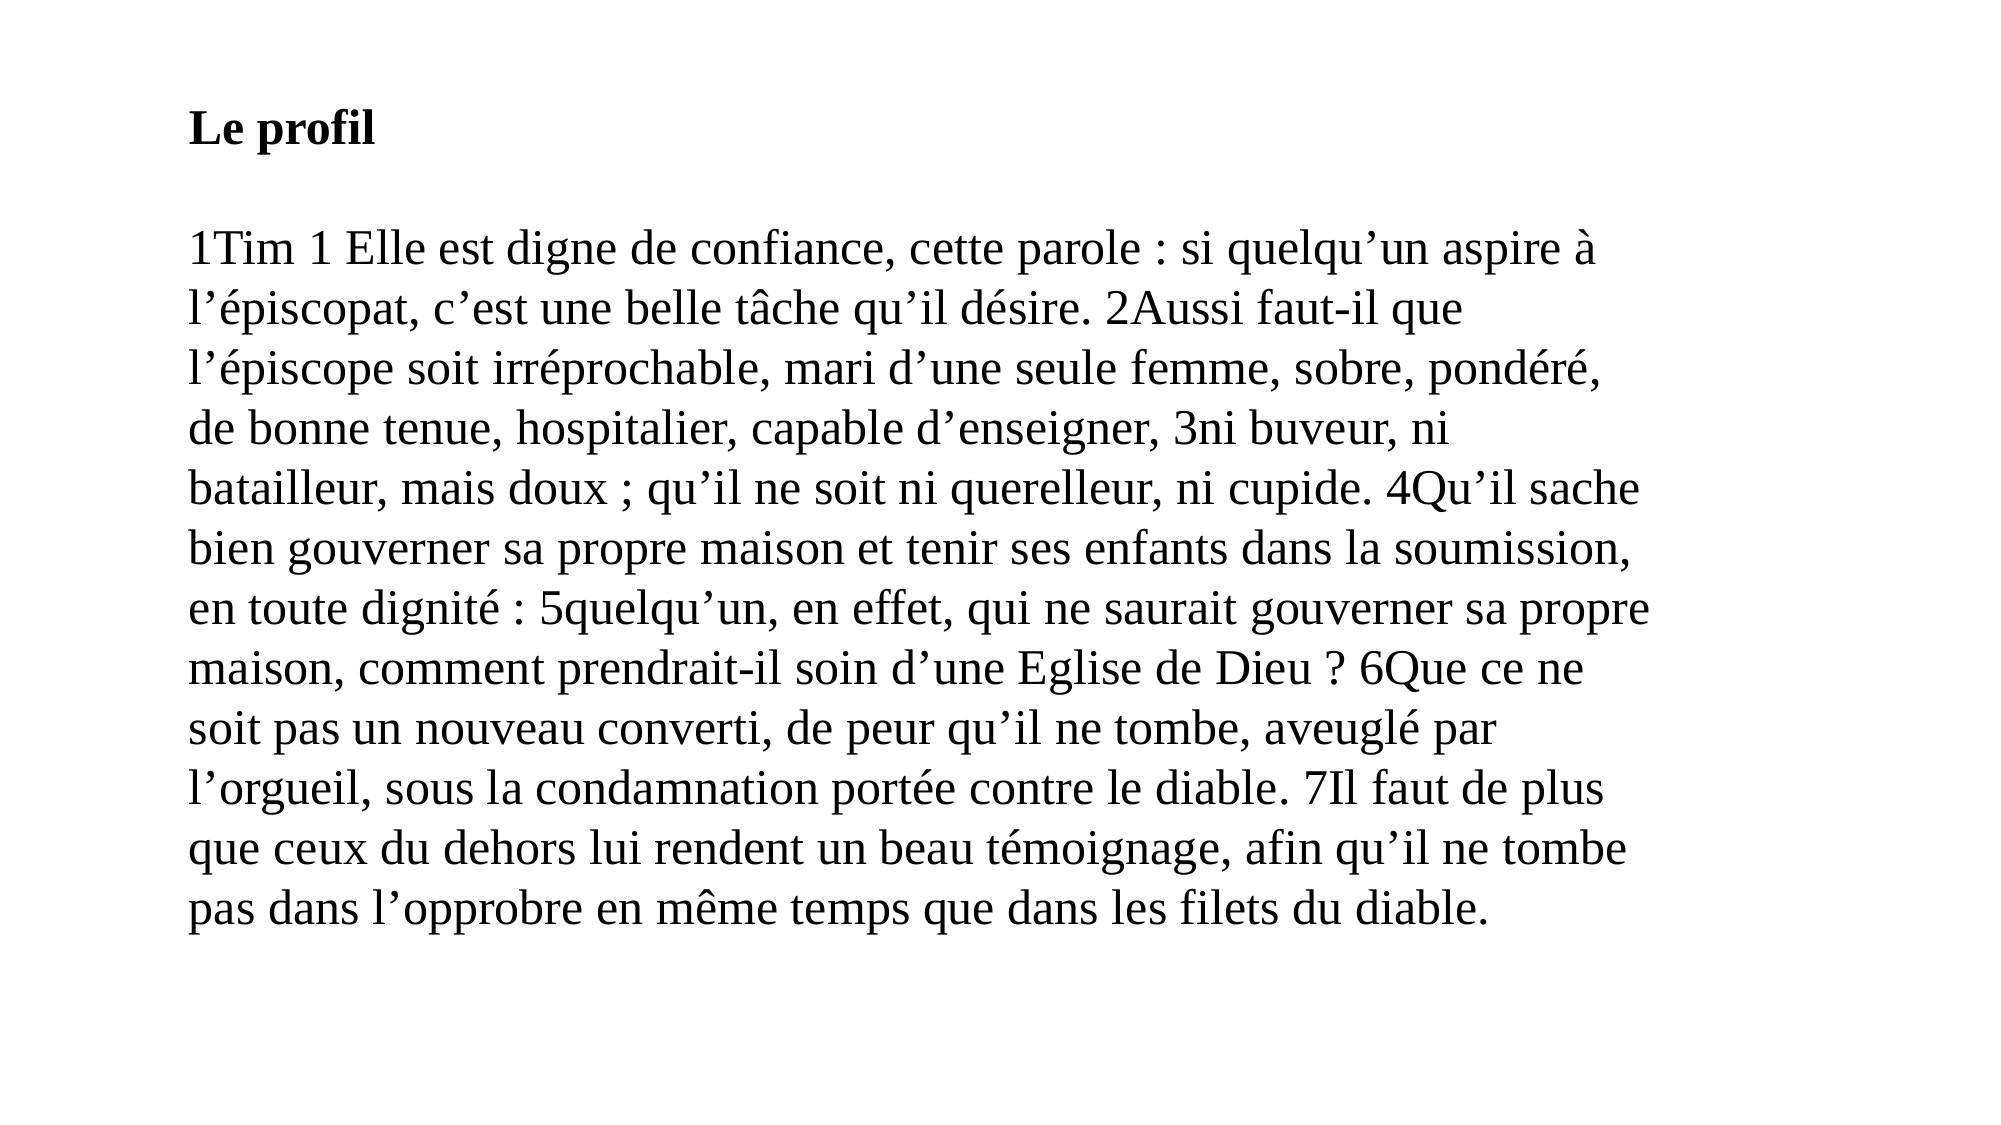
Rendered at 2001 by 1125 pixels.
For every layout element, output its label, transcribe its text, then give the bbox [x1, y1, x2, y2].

text_box Le profil 1Tim 1 Elle est digne de confiance, cette parole : si quelqu’un aspire à l’épiscopat, c’est une belle tâche qu’il désire. 2Aussi faut-il que l’épiscope soit irréprochable, mari d’une seule femme, sobre, pondéré, de bonne tenue, hospitalier, capable d’enseigner, 3ni buveur, ni batailleur, mais doux ; qu’il ne soit ni querelleur, ni cupide. 4Qu’il sache bien gouverner sa propre maison et tenir ses enfants dans la soumission, en toute dignité : 5quelqu’un, en effet, qui ne saurait gouverner sa propre maison, comment prendrait-il soin d’une Eglise de Dieu ? 6Que ce ne soit pas un nouveau converti, de peur qu’il ne tombe, aveuglé par l’orgueil, sous la condamnation portée contre le diable. 7Il faut de plus que ceux du dehors lui rendent un beau témoignage, afin qu’il ne tombe pas dans l’opprobre en même temps que dans les filets du diable. [173, 86, 1674, 951]
